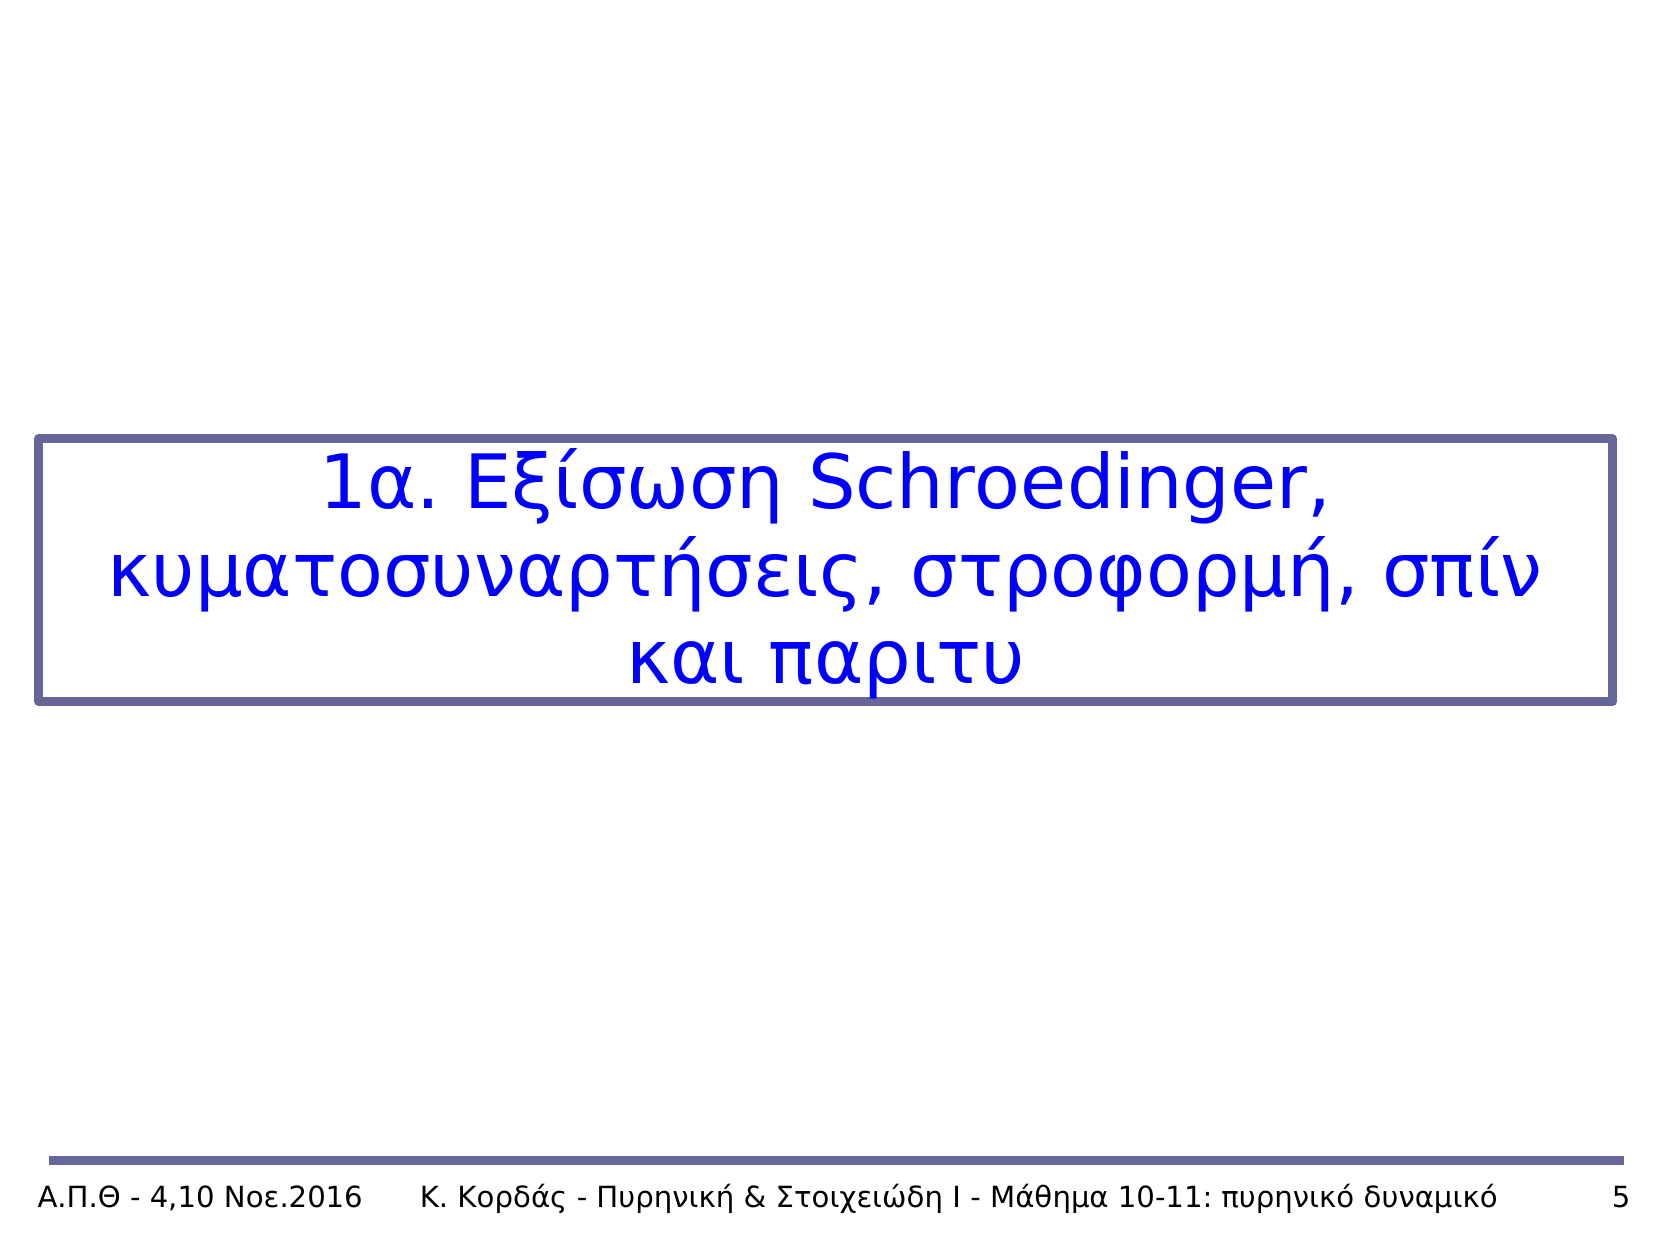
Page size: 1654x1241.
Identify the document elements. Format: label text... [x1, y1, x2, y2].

title 1α. Εξίσωση Schroedinger, κυματοσυναρτήσεις, στροφορμή, σπίν και παριτυ [38, 438, 1613, 702]
